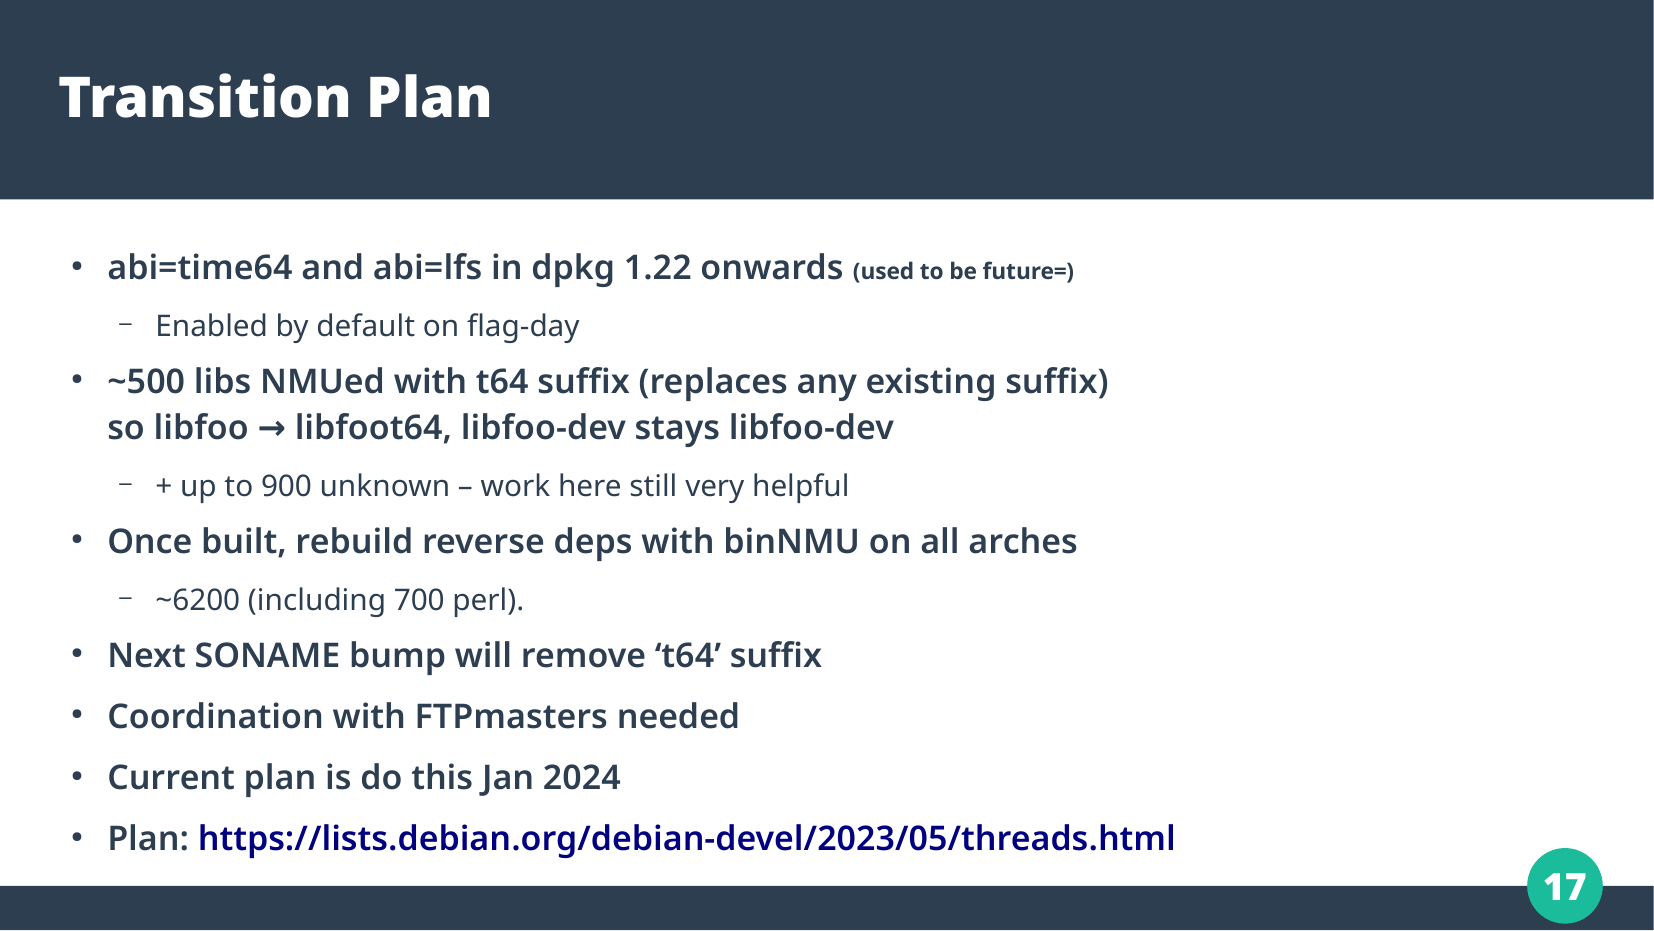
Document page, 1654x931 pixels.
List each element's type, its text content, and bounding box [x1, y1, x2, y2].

title Transition Plan [59, 37, 1595, 155]
list abi=time64 and abi=lfs in dpkg 1.22 onwards (used to be future=) Enabled by default on flag-day ~500 libs NMUed with t64 suffix (replaces any existing suffix) so libfoo → libfoot64, libfoo-dev stays libfoo-dev + up to 900 unknown – work here still very helpful Once built, rebuild reverse deps with binNMU on all arches ~6200 (including 700 perl). Next SONAME bump will remove ‘t64’ suffix Coordination with FTPmasters needed Current plan is do this Jan 2024 Plan: https://lists.debian.org/debian-devel/2023/05/threads.html [59, 243, 1595, 864]
